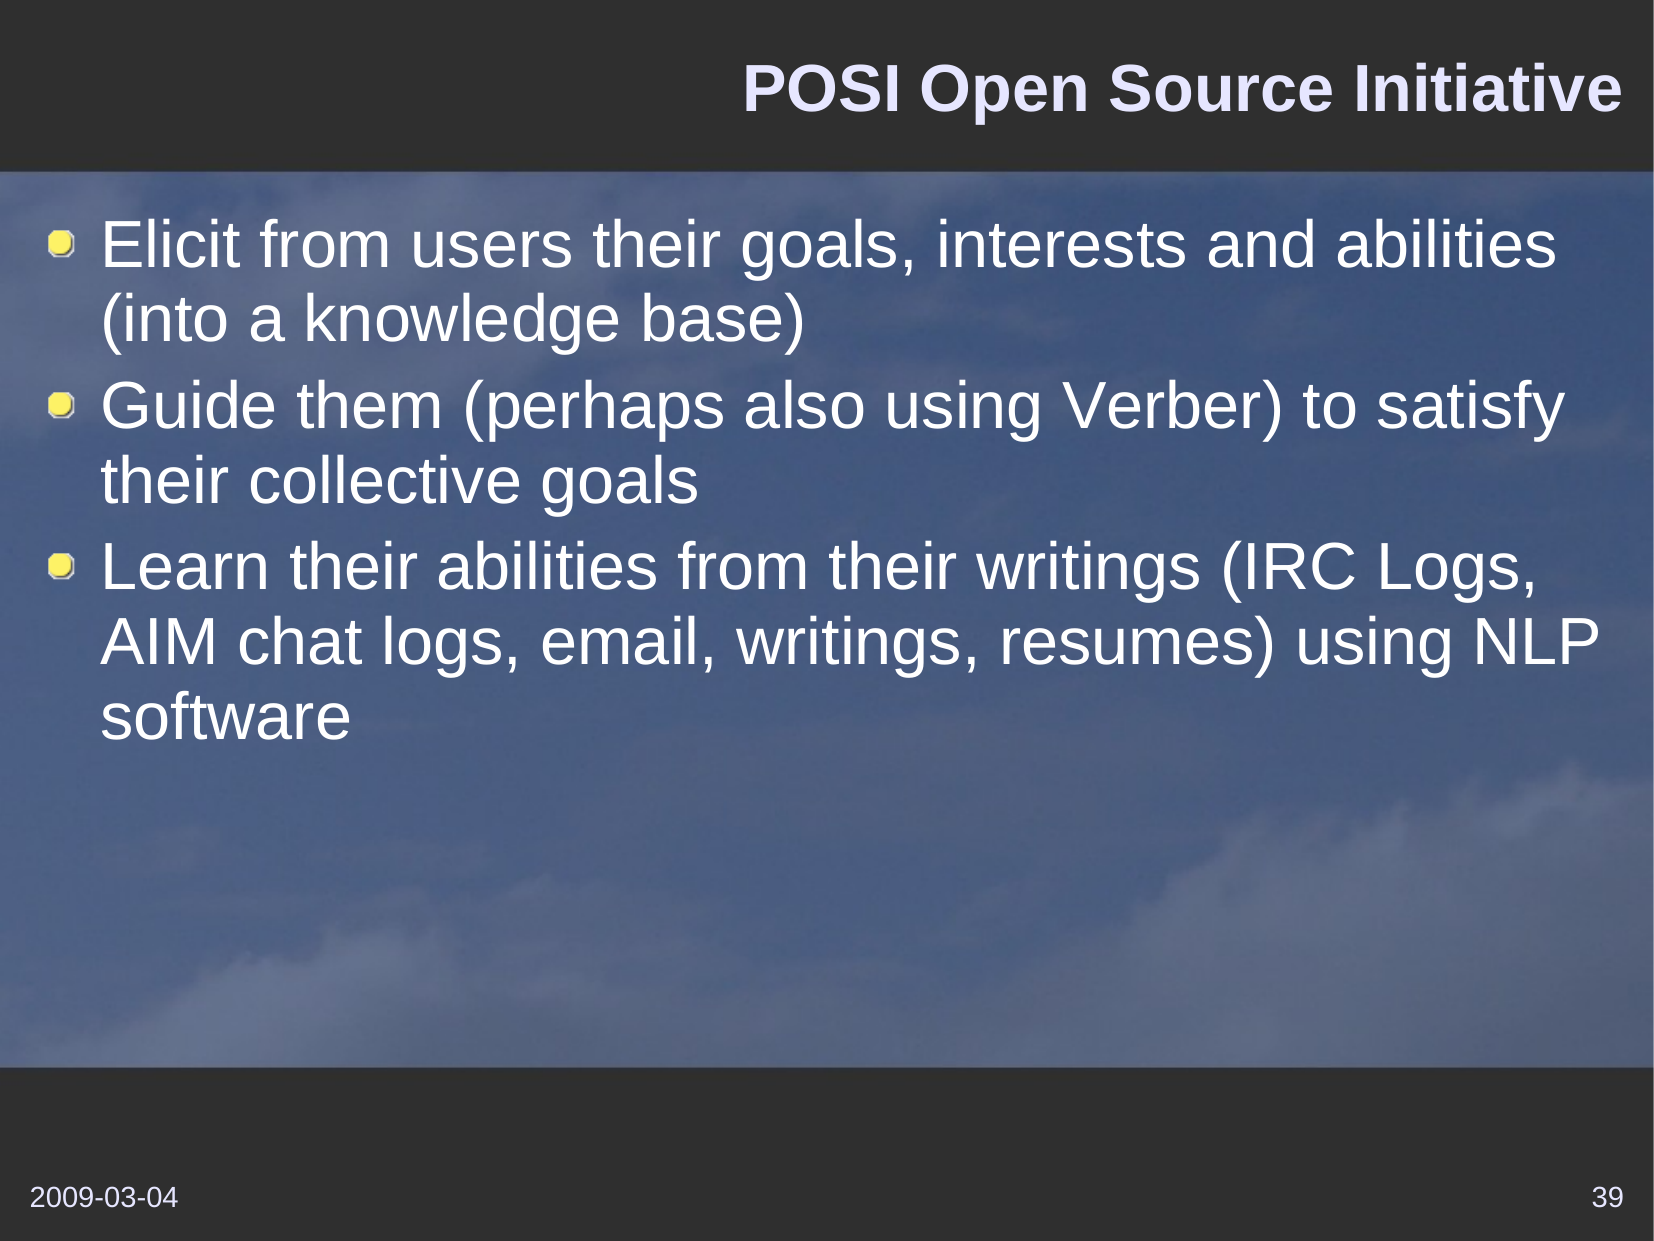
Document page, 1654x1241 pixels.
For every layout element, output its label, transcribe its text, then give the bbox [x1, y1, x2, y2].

title POSI Open Source Initiative [29, 36, 1625, 141]
picture [0, 0, 1654, 1241]
list Elicit from users their goals, interests and abilities (into a knowledge base) Guide them (perhaps also using Verber) to satisfy their collective goals Learn their abilities from their writings (IRC Logs, AIM chat logs, email, writings, resumes) using NLP software [29, 206, 1625, 1019]
